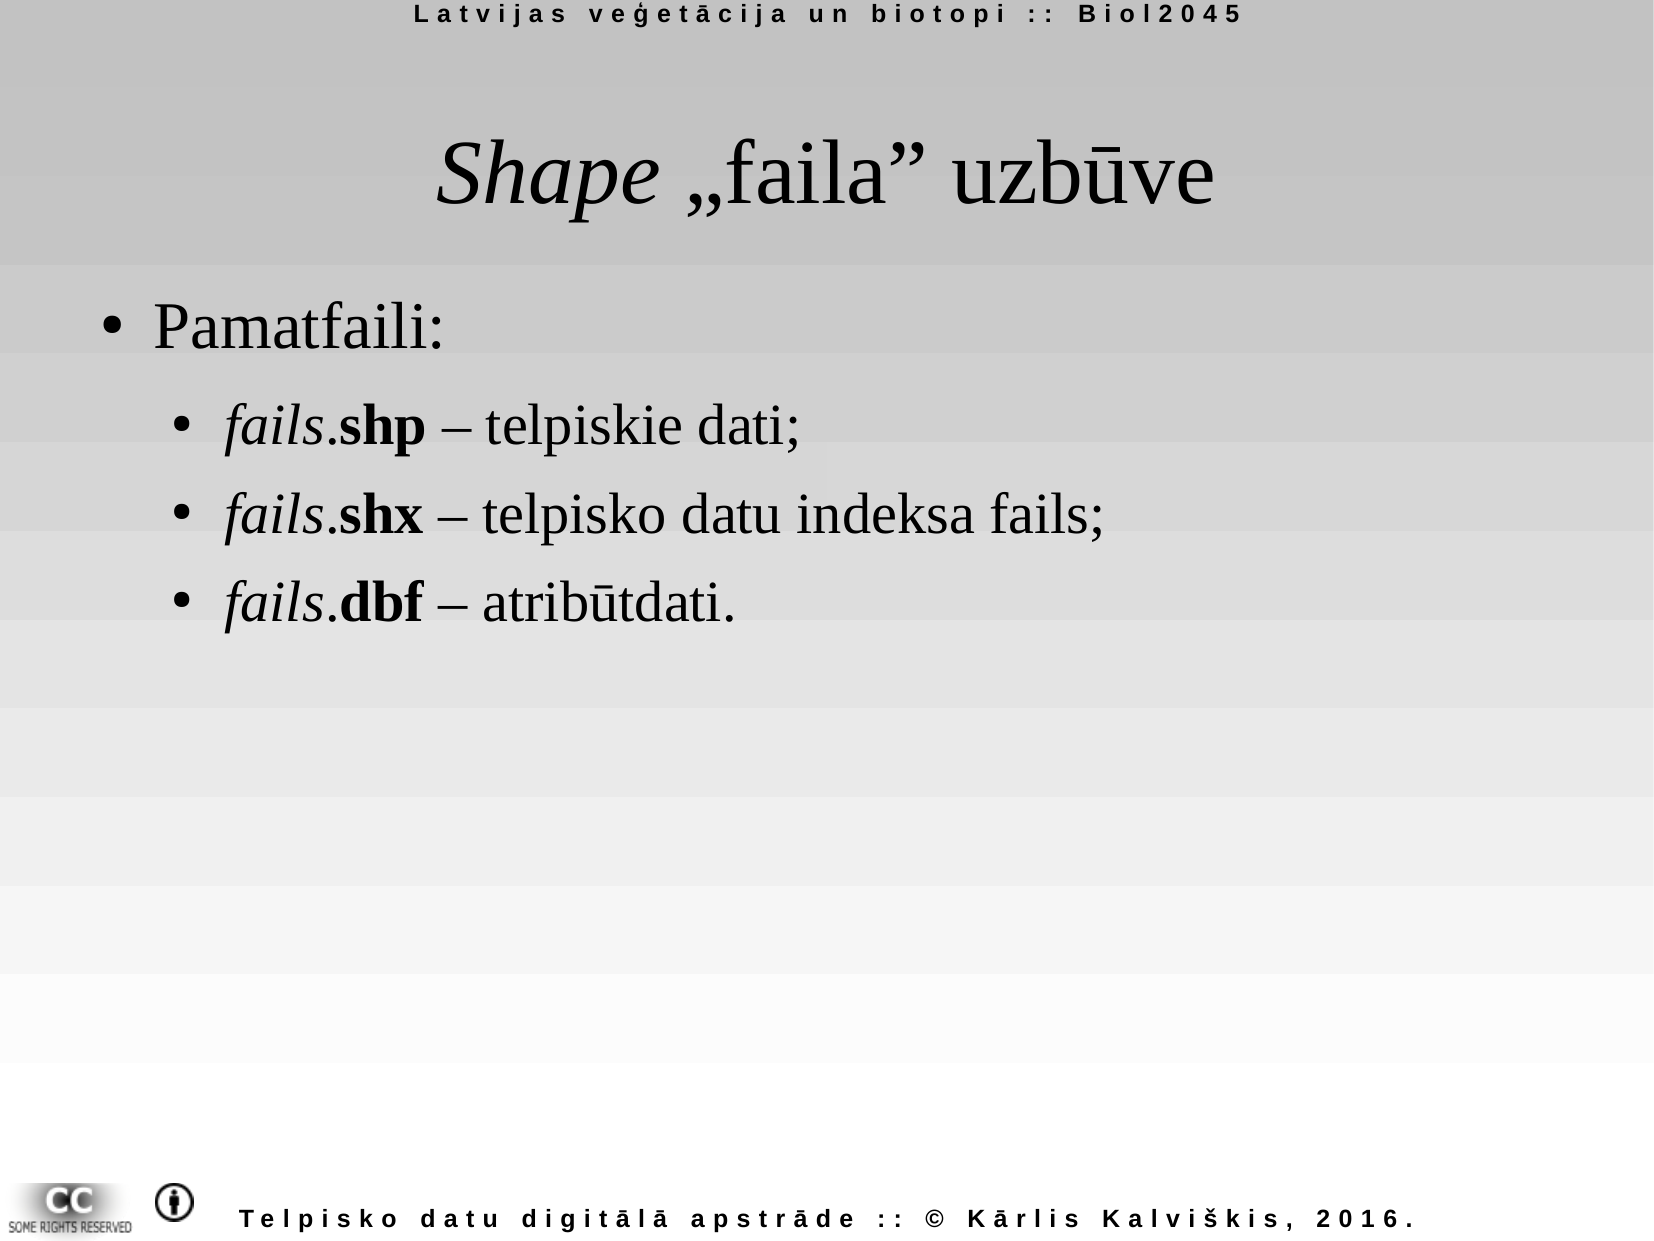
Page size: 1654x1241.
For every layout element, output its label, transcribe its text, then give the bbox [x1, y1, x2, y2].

title Shape „faila” uzbūve [29, 56, 1625, 289]
picture [0, 0, 1654, 1241]
list Pamatfaili: fails.shp – telpiskie dati; fails.shx – telpisko datu indeksa fails; fails.dbf – atribūtdati. [82, 289, 1571, 1098]
